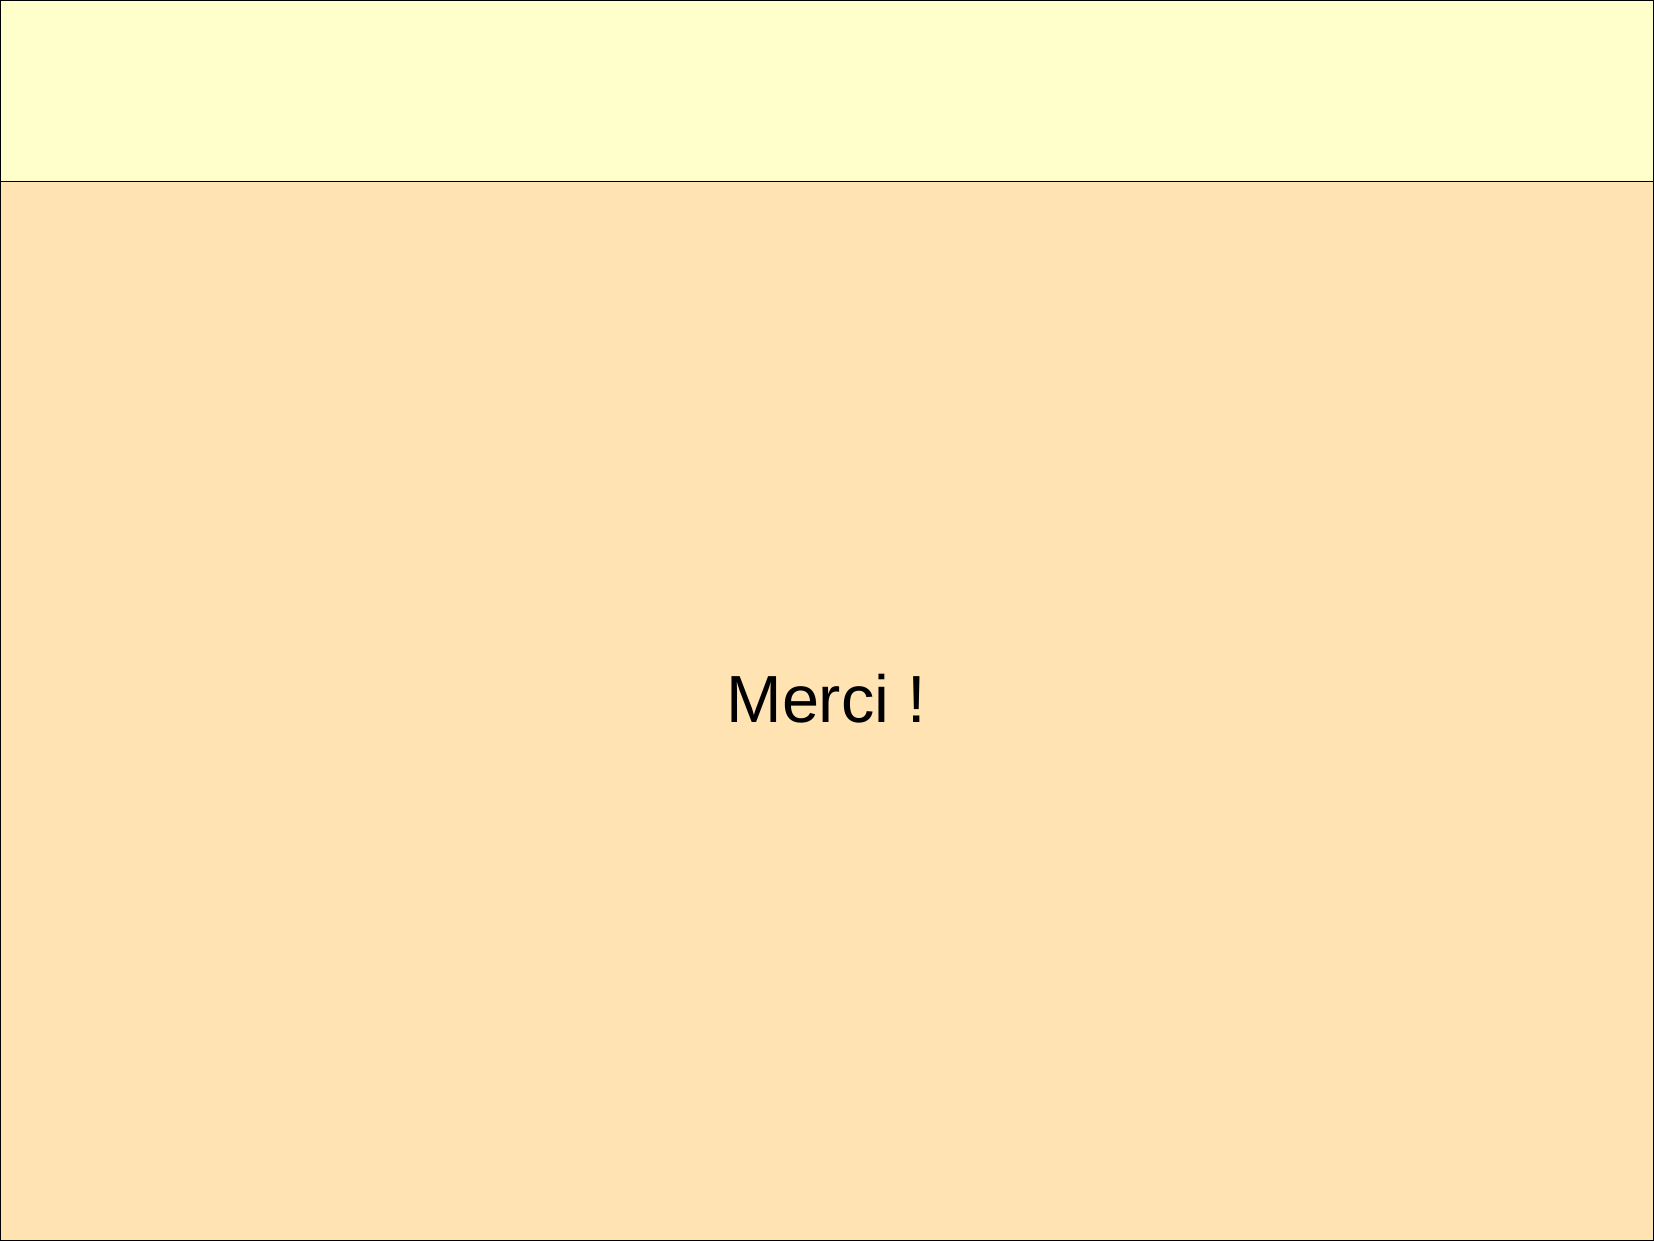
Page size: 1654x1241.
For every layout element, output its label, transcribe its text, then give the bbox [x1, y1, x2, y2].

subtitle Merci ! [82, 297, 1571, 1102]
